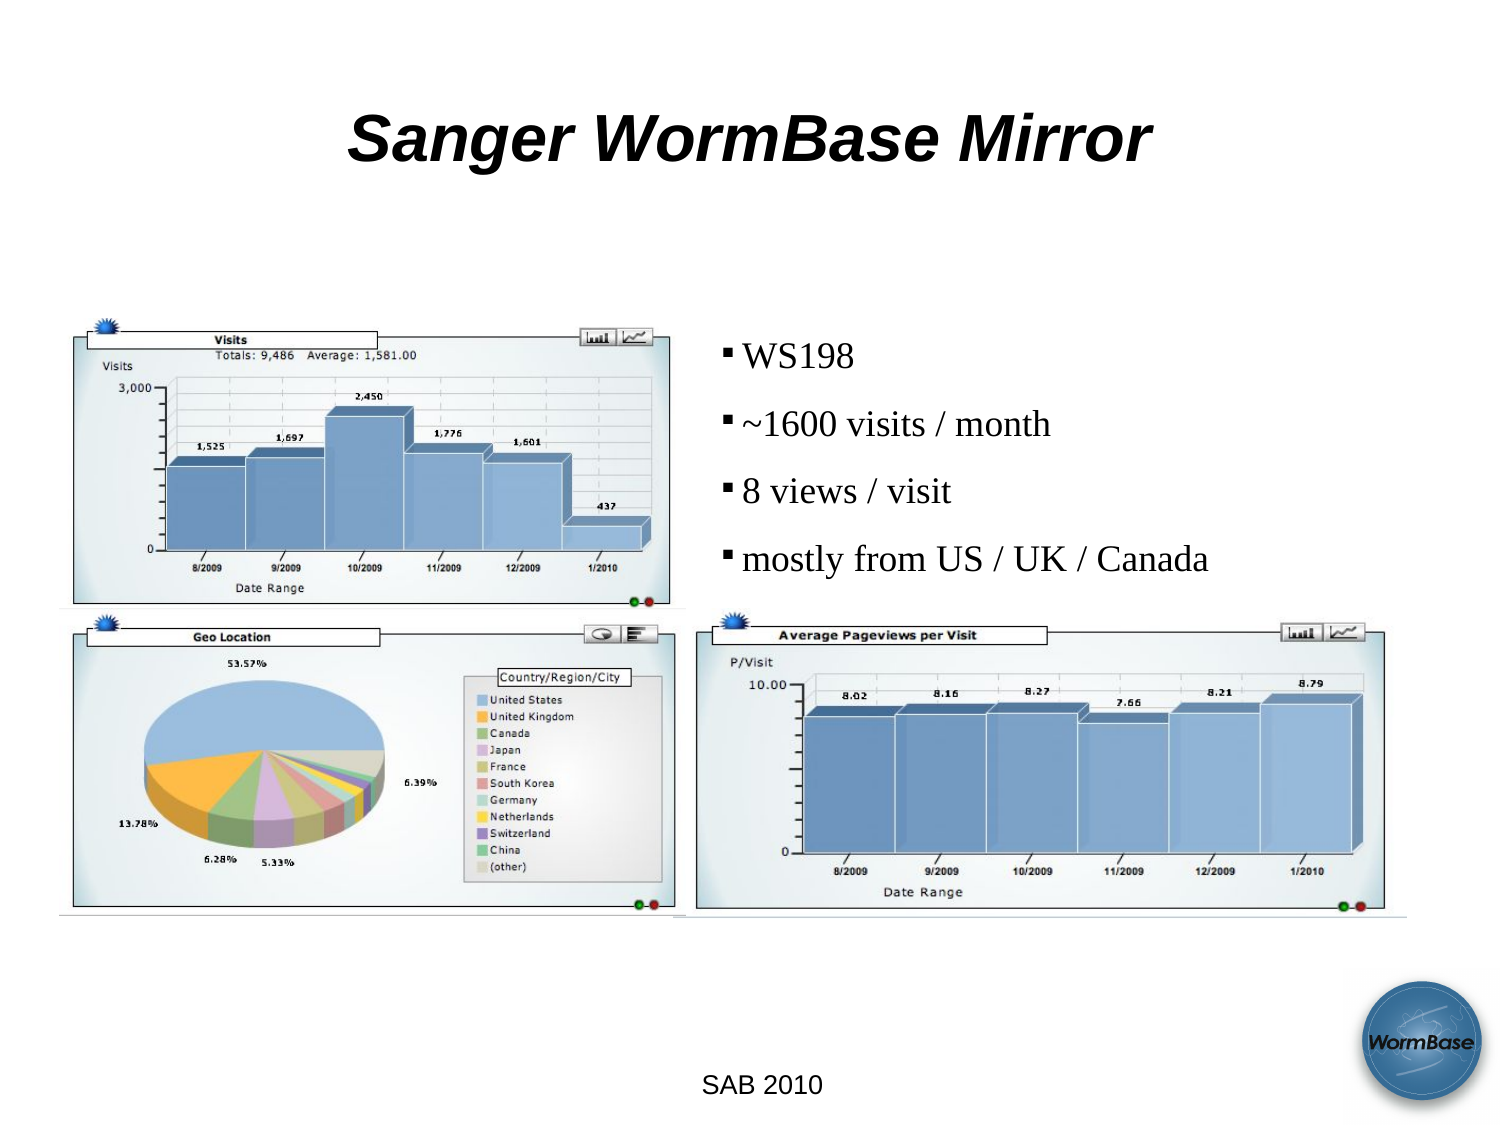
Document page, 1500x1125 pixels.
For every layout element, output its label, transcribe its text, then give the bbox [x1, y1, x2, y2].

picture [51, 318, 1407, 919]
text_box WS198 ~1600 visits / month 8 views / visit mostly from US / UK / Canada [708, 301, 1359, 587]
title Sanger WormBase Mirror [75, 44, 1425, 233]
picture [1343, 968, 1500, 1125]
